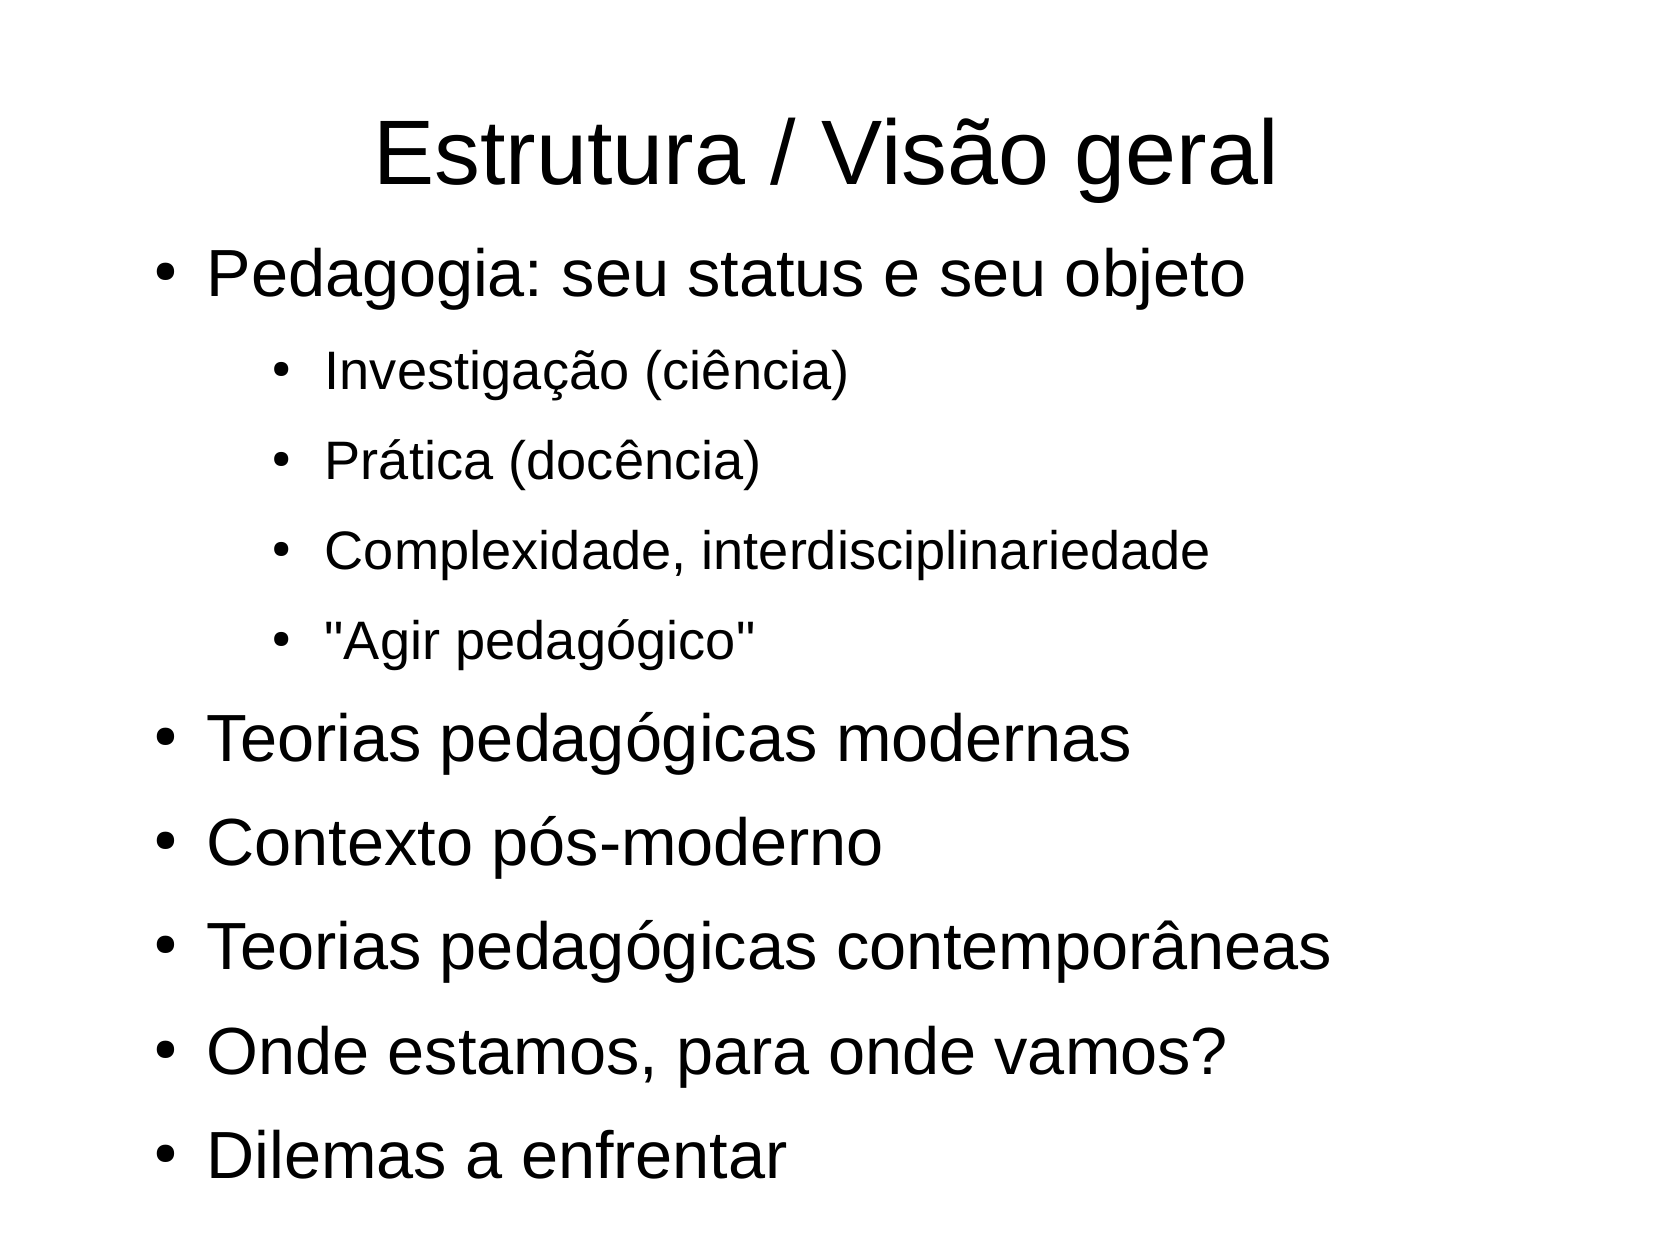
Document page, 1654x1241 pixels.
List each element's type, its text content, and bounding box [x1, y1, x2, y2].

list Pedagogia: seu status e seu objeto Investigação (ciência) Prática (docência) Complexidade, interdisciplinariedade "Agir pedagógico" Teorias pedagógicas modernas Contexto pós-moderno Teorias pedagógicas contemporâneas Onde estamos, para onde vamos? Dilemas a enfrentar [135, 236, 1625, 1193]
title Estrutura / Visão geral [82, 49, 1571, 257]
